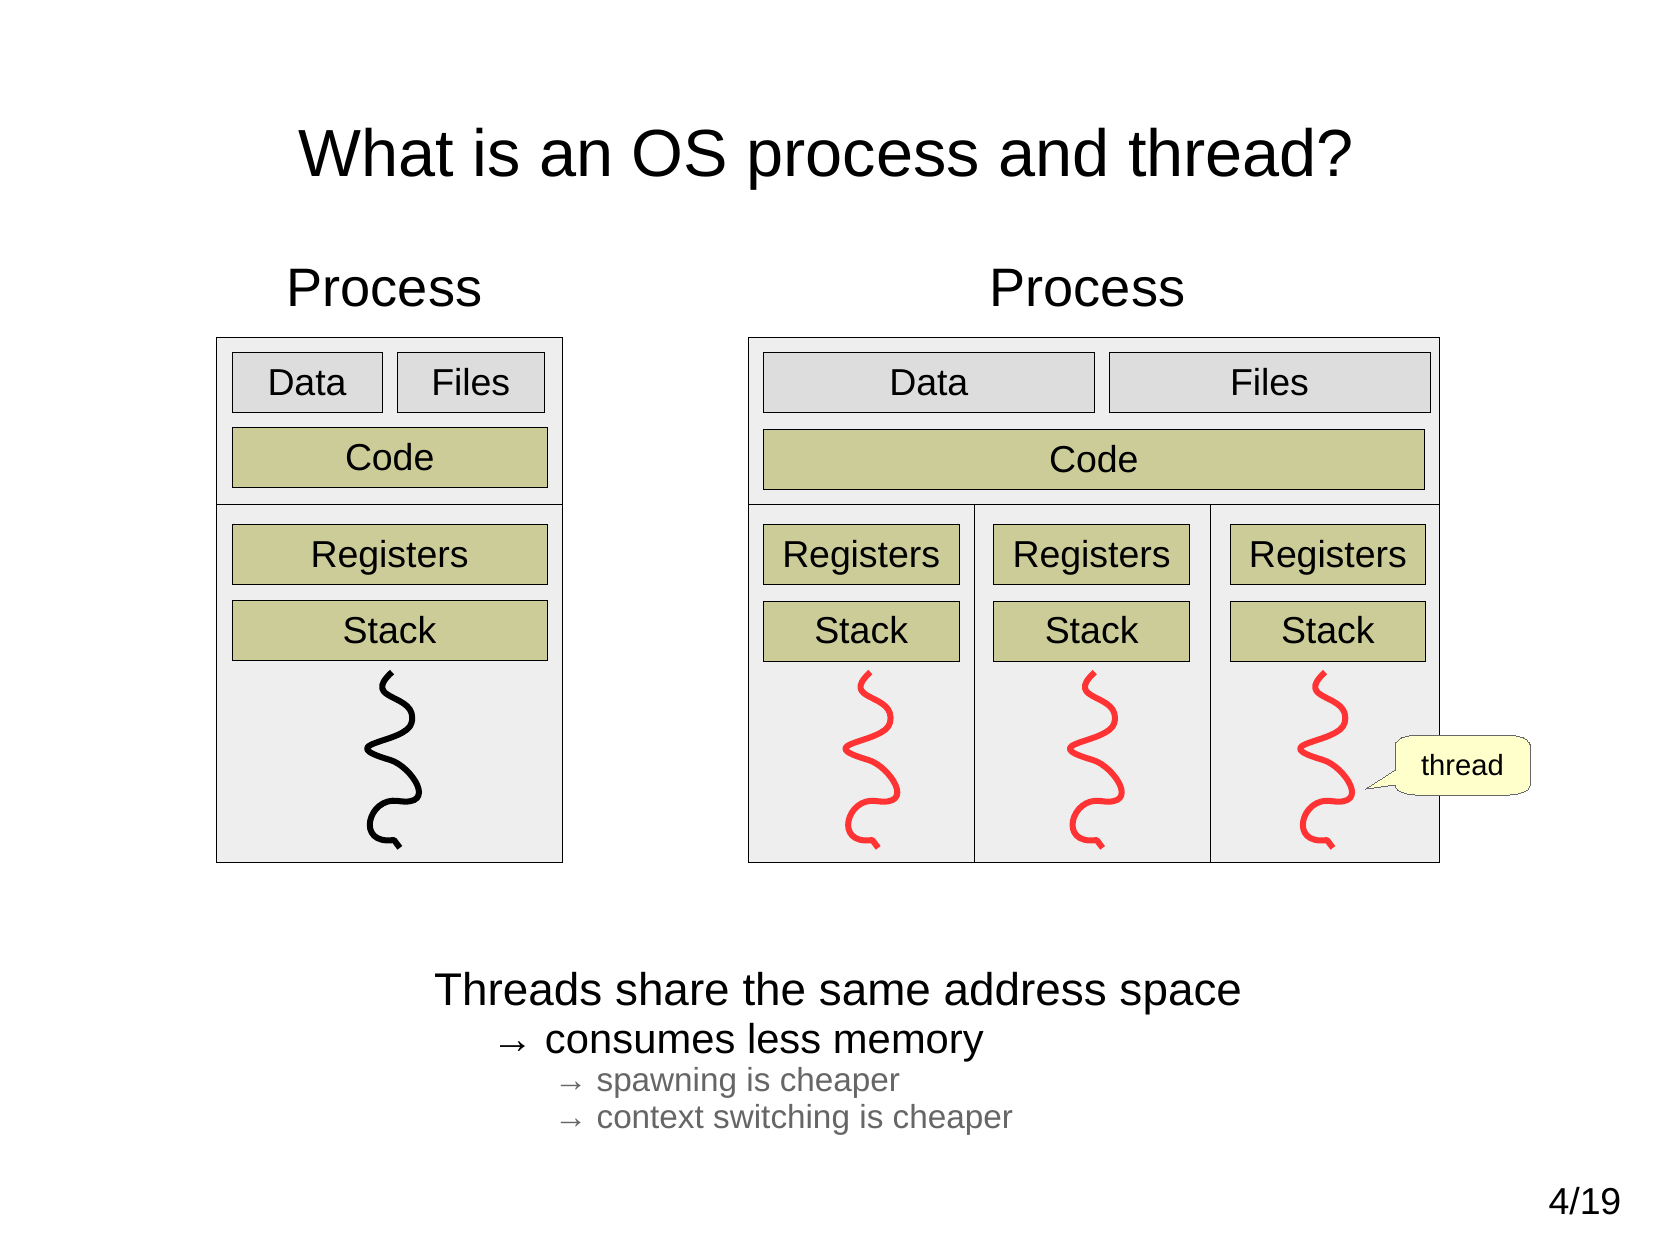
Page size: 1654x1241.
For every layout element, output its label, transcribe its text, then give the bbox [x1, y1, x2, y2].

text_box [216, 337, 563, 504]
text_box Registers [763, 524, 960, 585]
text_box thread [1365, 735, 1531, 796]
text_box Threads share the same address space → consumes less memory → spawning is cheaper → context switching is cheaper [419, 956, 1275, 1164]
text_box Data [232, 352, 383, 413]
text_box Stack [763, 601, 960, 662]
text_box Stack [993, 601, 1190, 662]
text_box Process [271, 250, 527, 333]
text_box Registers [1230, 524, 1426, 585]
text_box Files [397, 352, 545, 413]
text_box Registers [232, 524, 548, 585]
title What is an OS process and thread? [82, 49, 1571, 257]
text_box Stack [1230, 601, 1426, 662]
text_box Code [763, 429, 1425, 490]
text_box Stack [232, 600, 548, 661]
text_box Code [232, 427, 548, 488]
text_box Registers [993, 524, 1190, 585]
text_box [748, 337, 1440, 504]
text_box [216, 505, 563, 863]
text_box [975, 505, 1210, 863]
text_box [1211, 505, 1440, 863]
text_box Process [974, 250, 1230, 333]
text_box Data [763, 352, 1095, 413]
text_box [748, 505, 974, 863]
text_box Files [1109, 352, 1431, 413]
